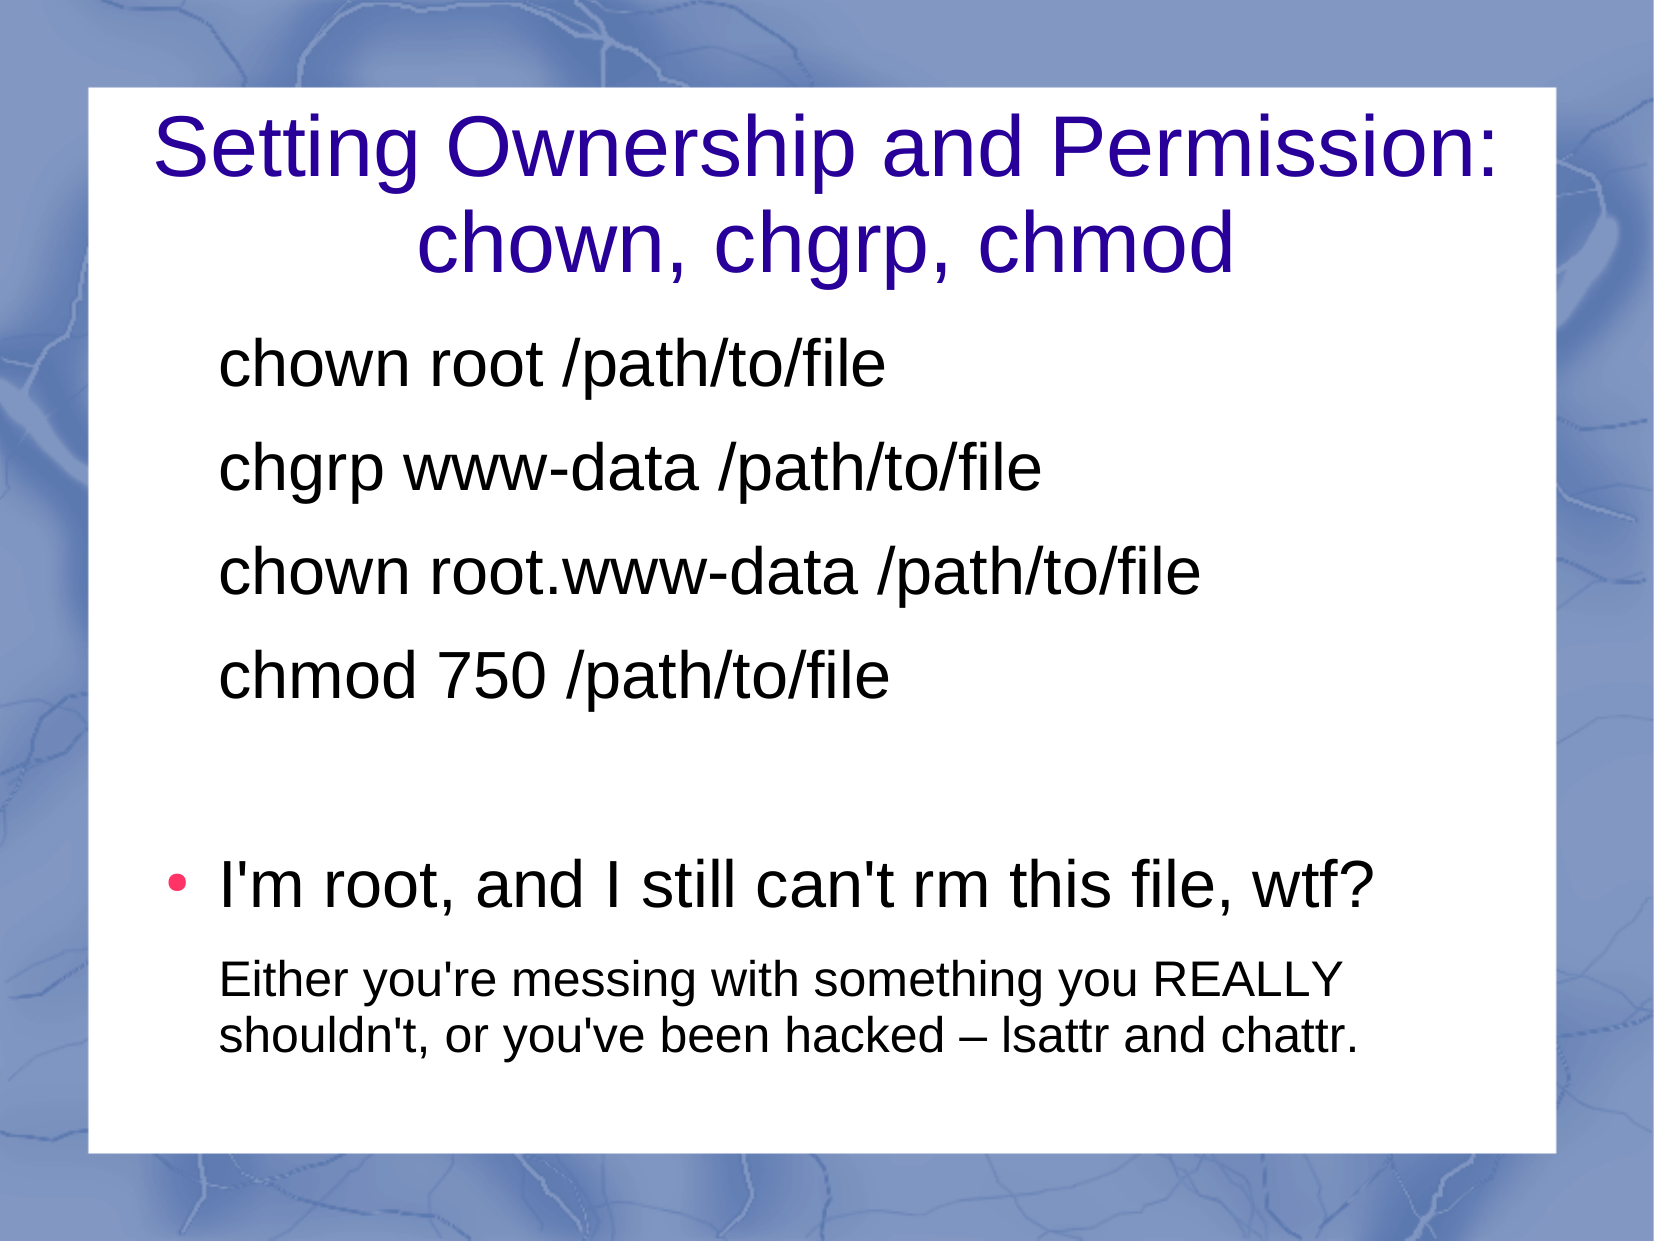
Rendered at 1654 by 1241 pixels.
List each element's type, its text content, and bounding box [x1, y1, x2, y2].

picture [0, 0, 1654, 1241]
title Setting Ownership and Permission: chown, chgrp, chmod [118, 90, 1536, 298]
list chown root /path/to/file chgrp www-data /path/to/file chown root.www-data /path/to/file chmod 750 /path/to/file I'm root, and I still can't rm this file, wtf? Either you're messing with something you REALLY shouldn't, or you've been hacked – lsattr and chattr. [147, 325, 1506, 1145]
